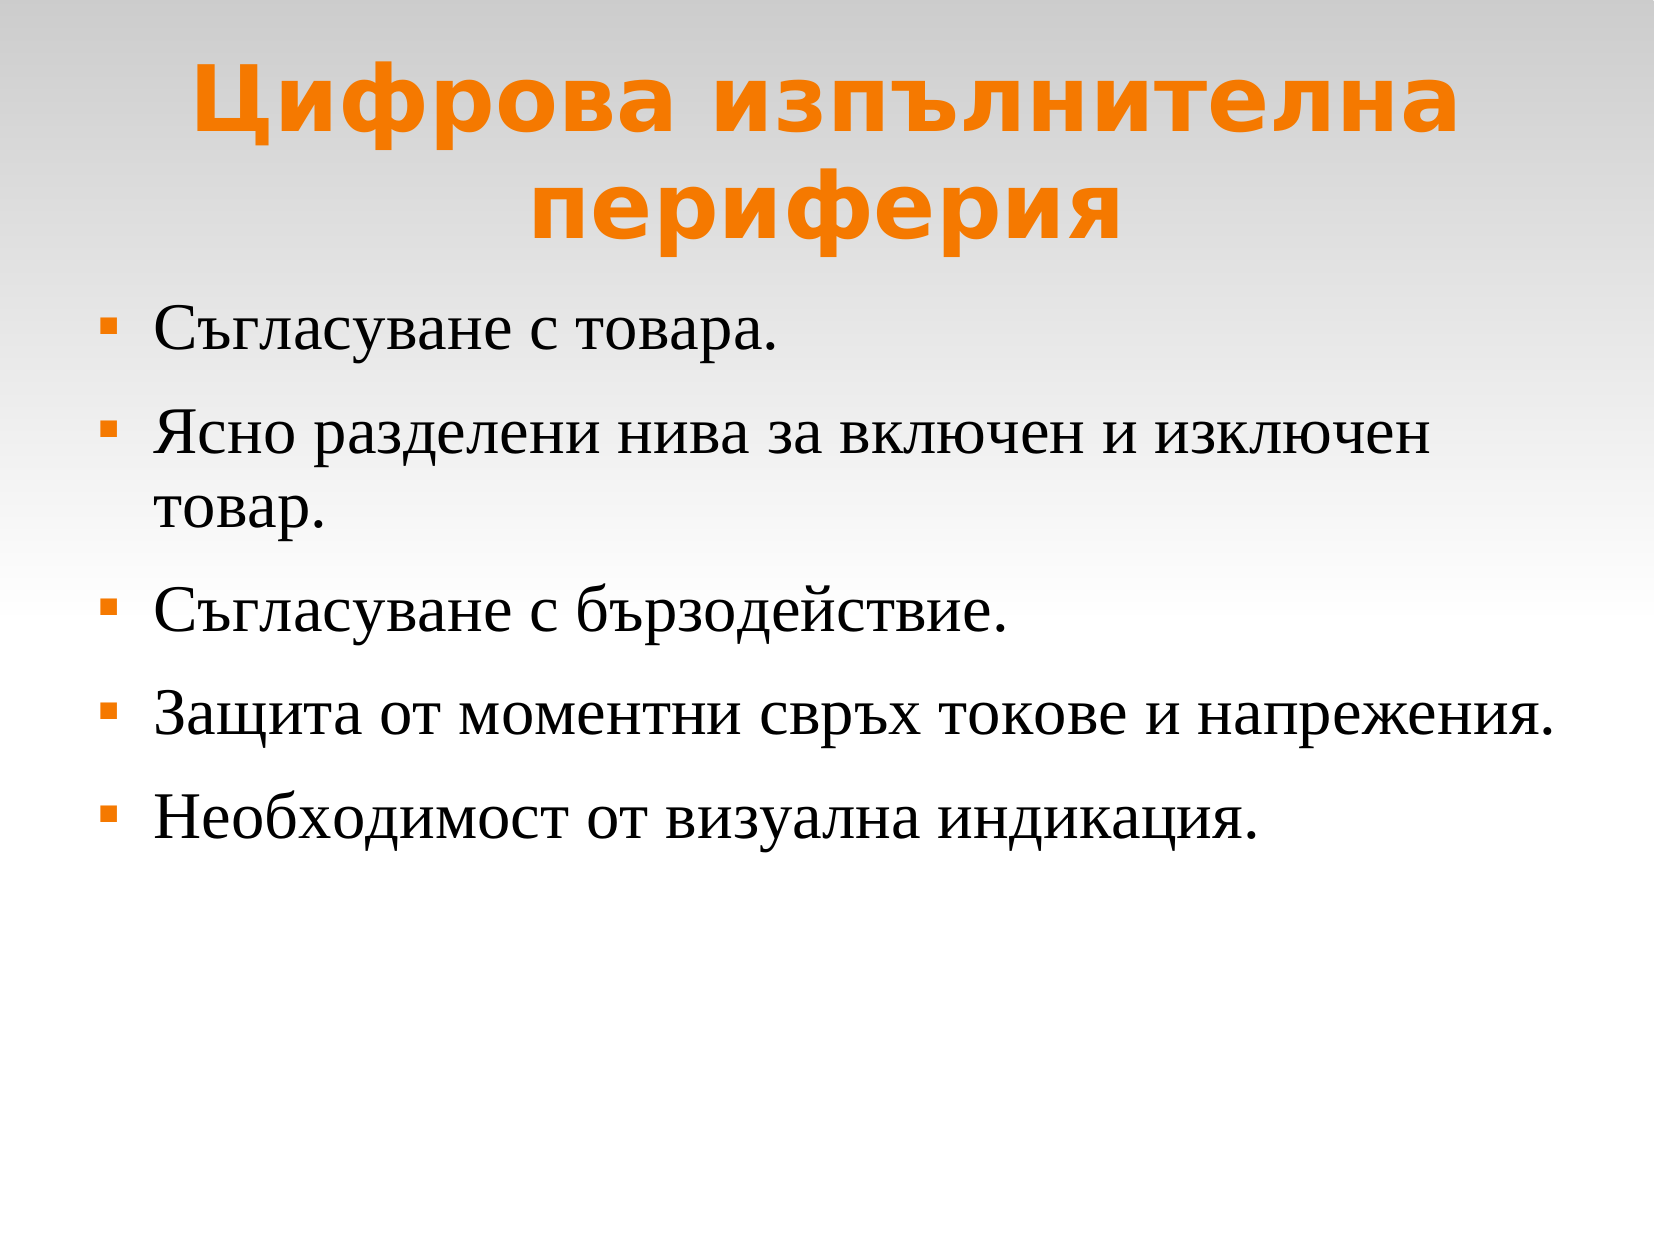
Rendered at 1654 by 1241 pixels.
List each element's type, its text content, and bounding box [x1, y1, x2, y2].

title Цифрова изпълнителна периферия [82, 45, 1571, 261]
list Съгласуване с товара. Ясно разделени нива за включен и изключен товар. Съгласуване с бързодействие. Защита от моментни свръх токове и напрежения. Необходимост от визуална индикация. [82, 290, 1571, 1109]
